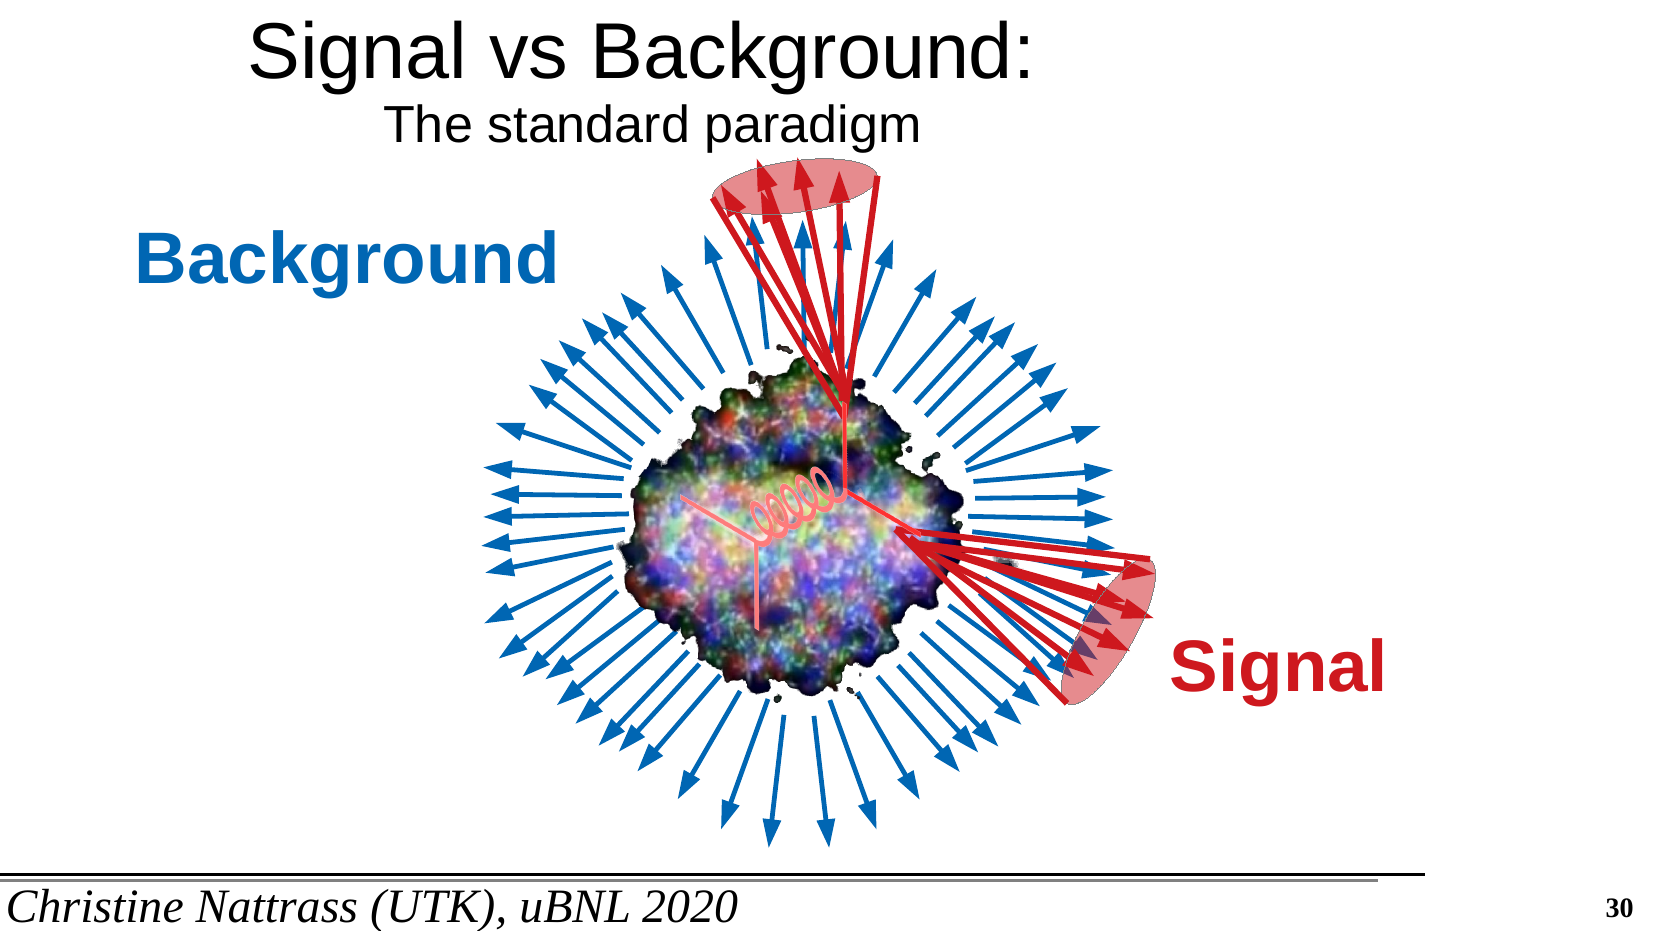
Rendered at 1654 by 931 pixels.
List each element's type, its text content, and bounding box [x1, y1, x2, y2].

title Signal vs Background: The standard paradigm [0, 0, 1306, 169]
picture [581, 318, 1053, 733]
picture [804, 318, 817, 340]
text_box Background [120, 210, 586, 313]
picture [971, 578, 1053, 640]
text_box [712, 158, 878, 215]
text_box Signal [1155, 618, 1536, 722]
text_box [1061, 560, 1156, 705]
